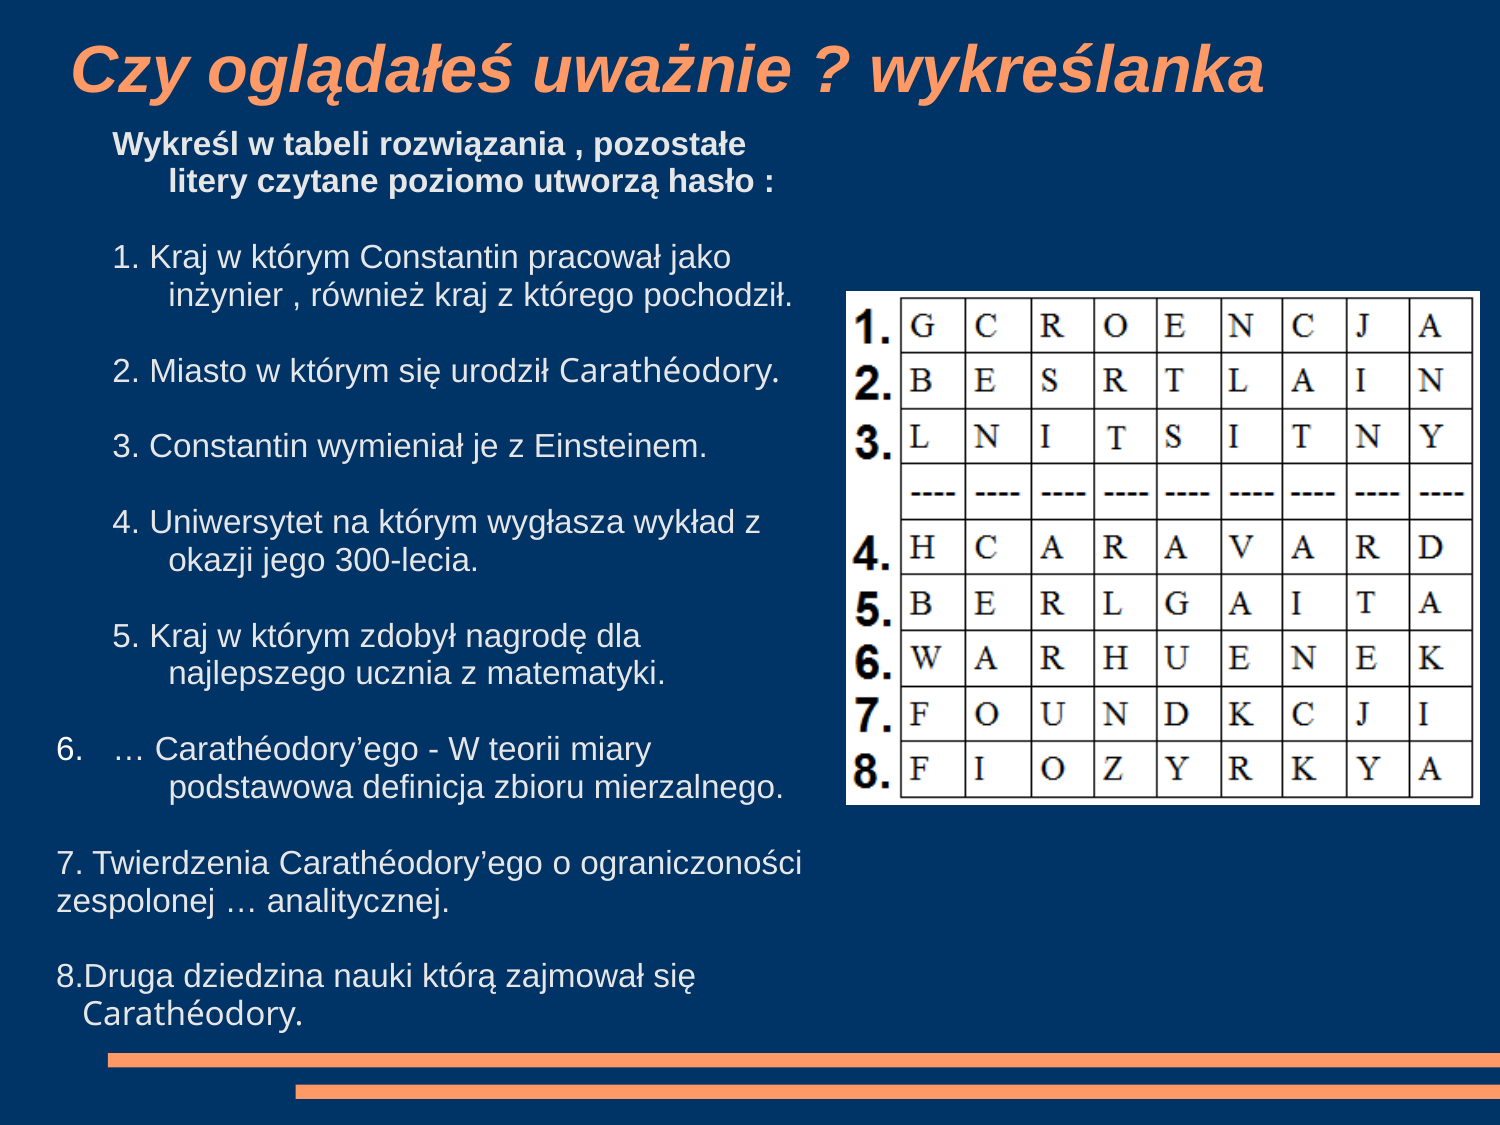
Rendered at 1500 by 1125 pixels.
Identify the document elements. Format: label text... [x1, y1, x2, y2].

picture [846, 291, 1480, 805]
title Czy oglądałeś uważnie ? wykreślanka [70, 0, 1351, 164]
list Wykreśl w tabeli rozwiązania , pozostałe litery czytane poziomo utworzą hasło : 1. Kraj w którym Constantin pracował jako inżynier , również kraj z którego pochodził. 2. Miasto w którym się urodził Carathéodory. 3. Constantin wymieniał je z Einsteinem. 4. Uniwersytet na którym wygłasza wykład z okazji jego 300-lecia. 5. Kraj w którym zdobył nagrodę dla najlepszego ucznia z matematyki. … Carathéodory’ego - W teorii miary podstawowa definicja zbioru mierzalnego. 7. Twierdzenia Carathéodory’ego o ograniczoności zespolonej … analitycznej. 8.Druga dziedzina nauki którą zajmował się Carathéodory. [55, 49, 827, 1048]
